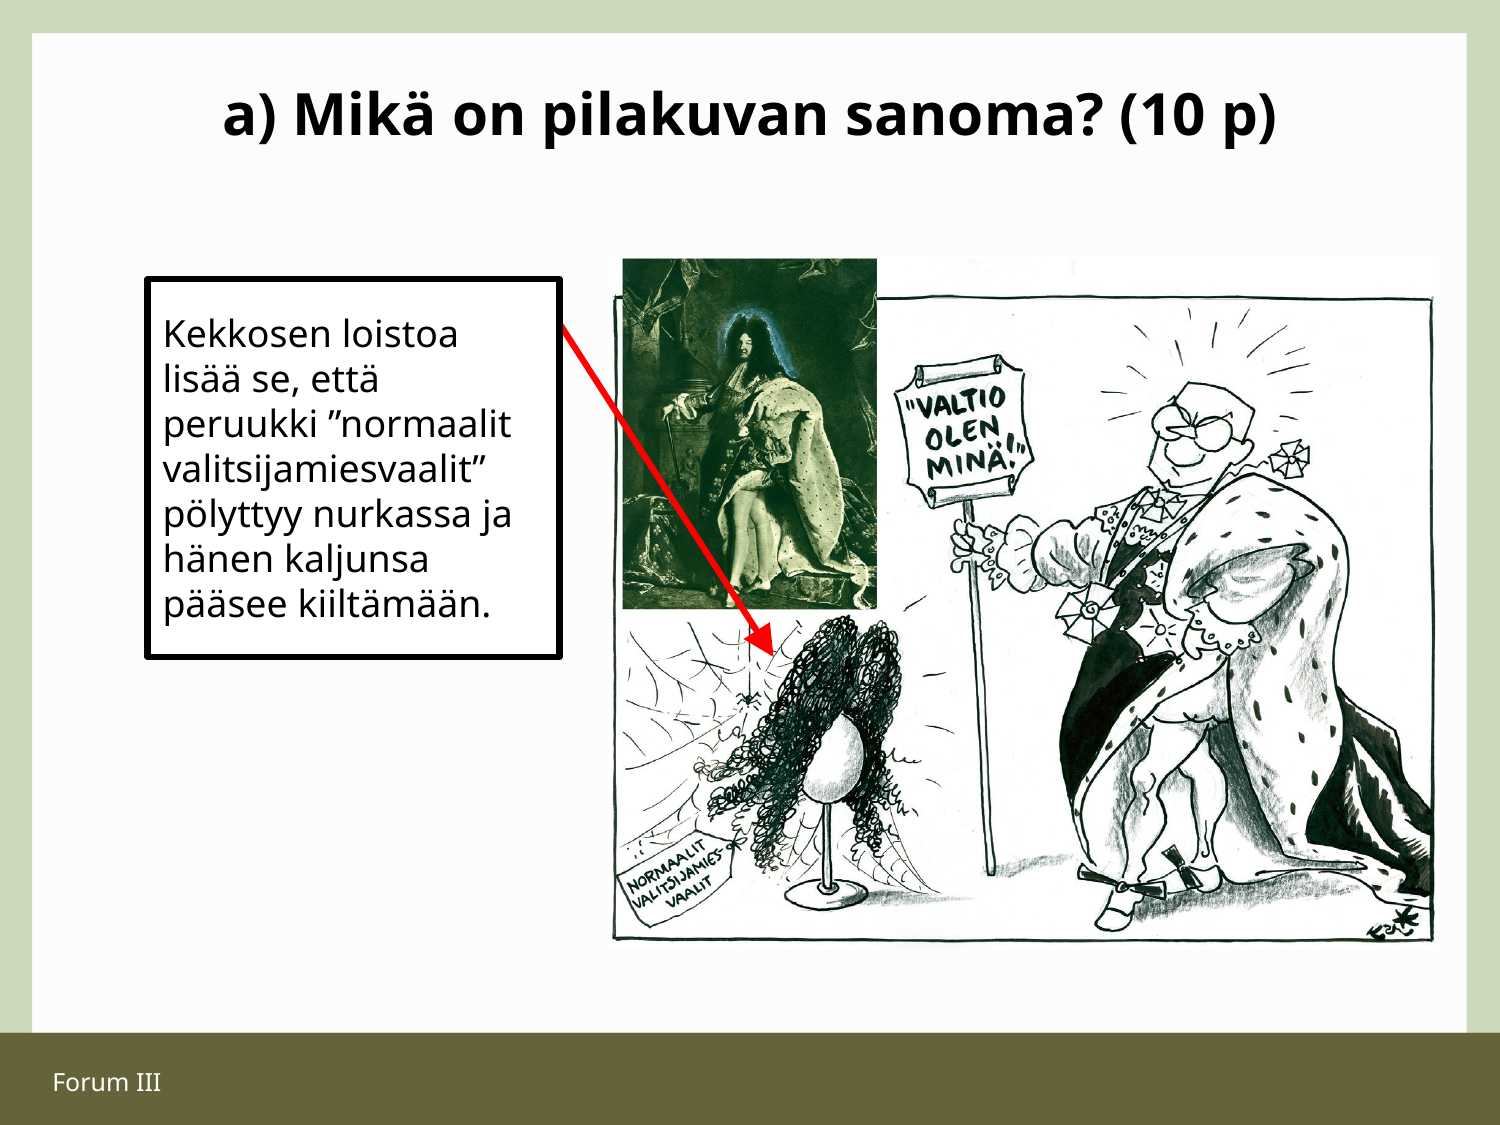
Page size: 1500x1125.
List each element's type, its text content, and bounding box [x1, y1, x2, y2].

text_box Kekkosen loistoa lisää se, että peruukki ”normaalit valitsijamiesvaalit” pölyttyy nurkassa ja hänen kaljunsa pääsee kiiltämään. [147, 278, 560, 657]
picture [0, 0, 1500, 1125]
title a) Mikä on pilakuvan sanoma? (10 p) [112, 37, 1388, 188]
